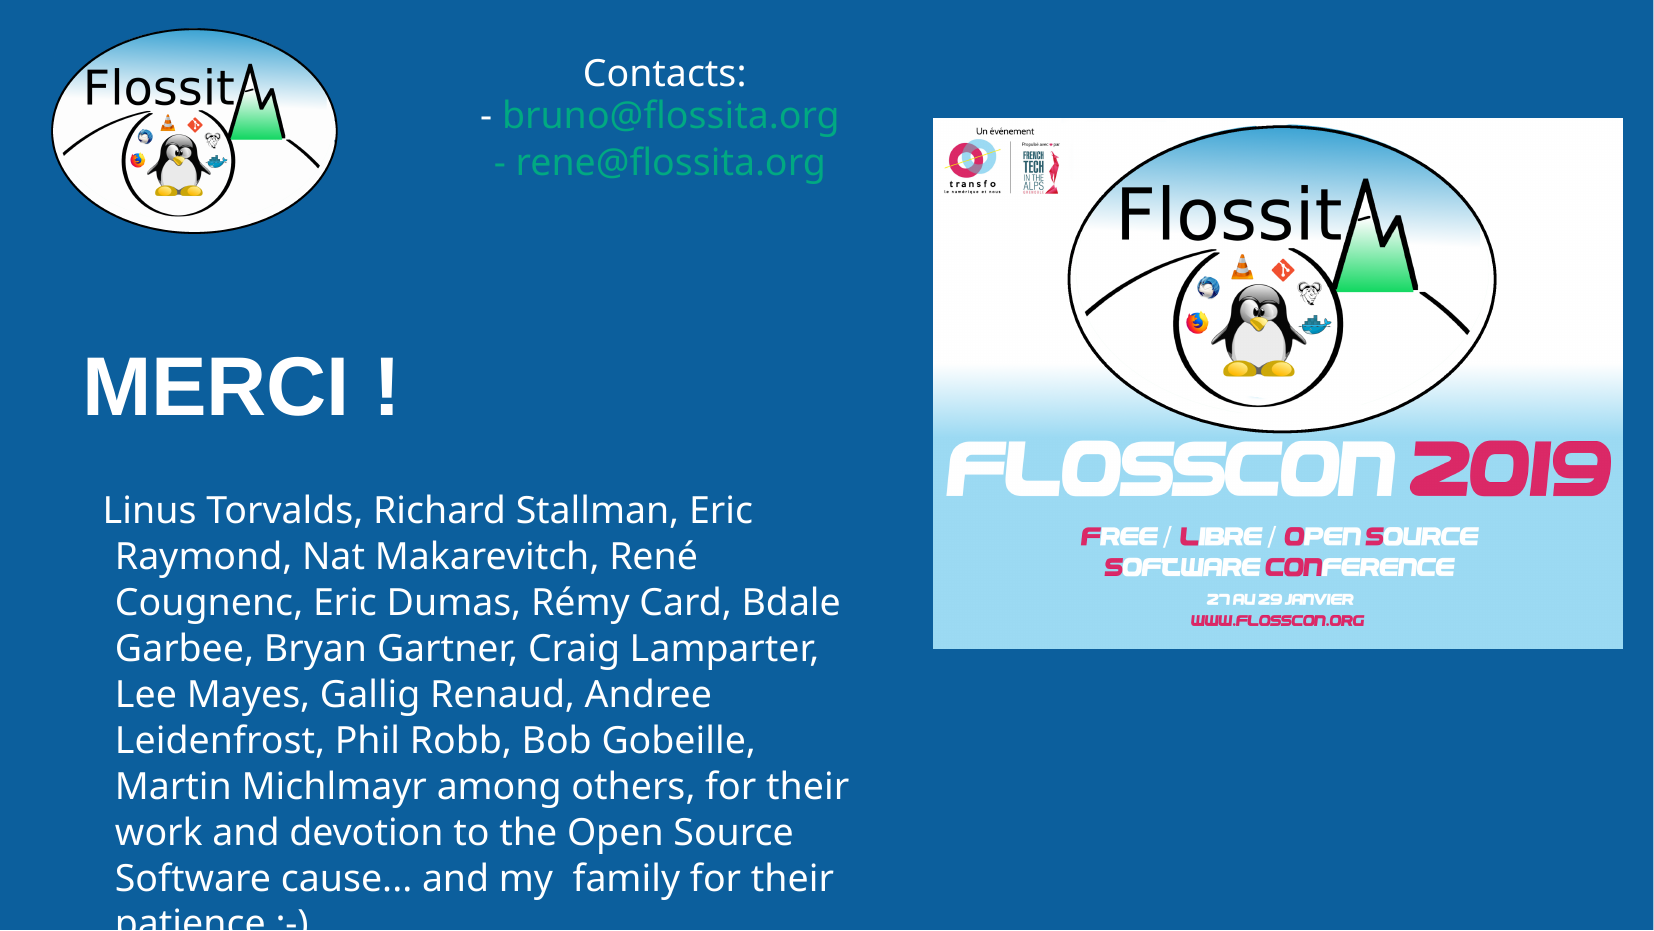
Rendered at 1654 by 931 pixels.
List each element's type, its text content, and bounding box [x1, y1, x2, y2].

list Linus Torvalds, Richard Stallman, Eric Raymond, Nat Makarevitch, René Cougnenc, Eric Dumas, Rémy Card, Bdale Garbee, Bryan Gartner, Craig Lamparter, Lee Mayes, Gallig Renaud, Andree Leidenfrost, Phil Robb, Bob Gobeille, Martin Michlmayr among others, for their work and devotion to the Open Source Software cause... and my family for their patience :-) [32, 98, 868, 864]
picture [933, 118, 1623, 649]
title MERCI ! [82, 332, 933, 411]
picture [50, 27, 339, 98]
list Contacts: - bruno@flossita.org - rene@flossita.org [247, 58, 1083, 333]
